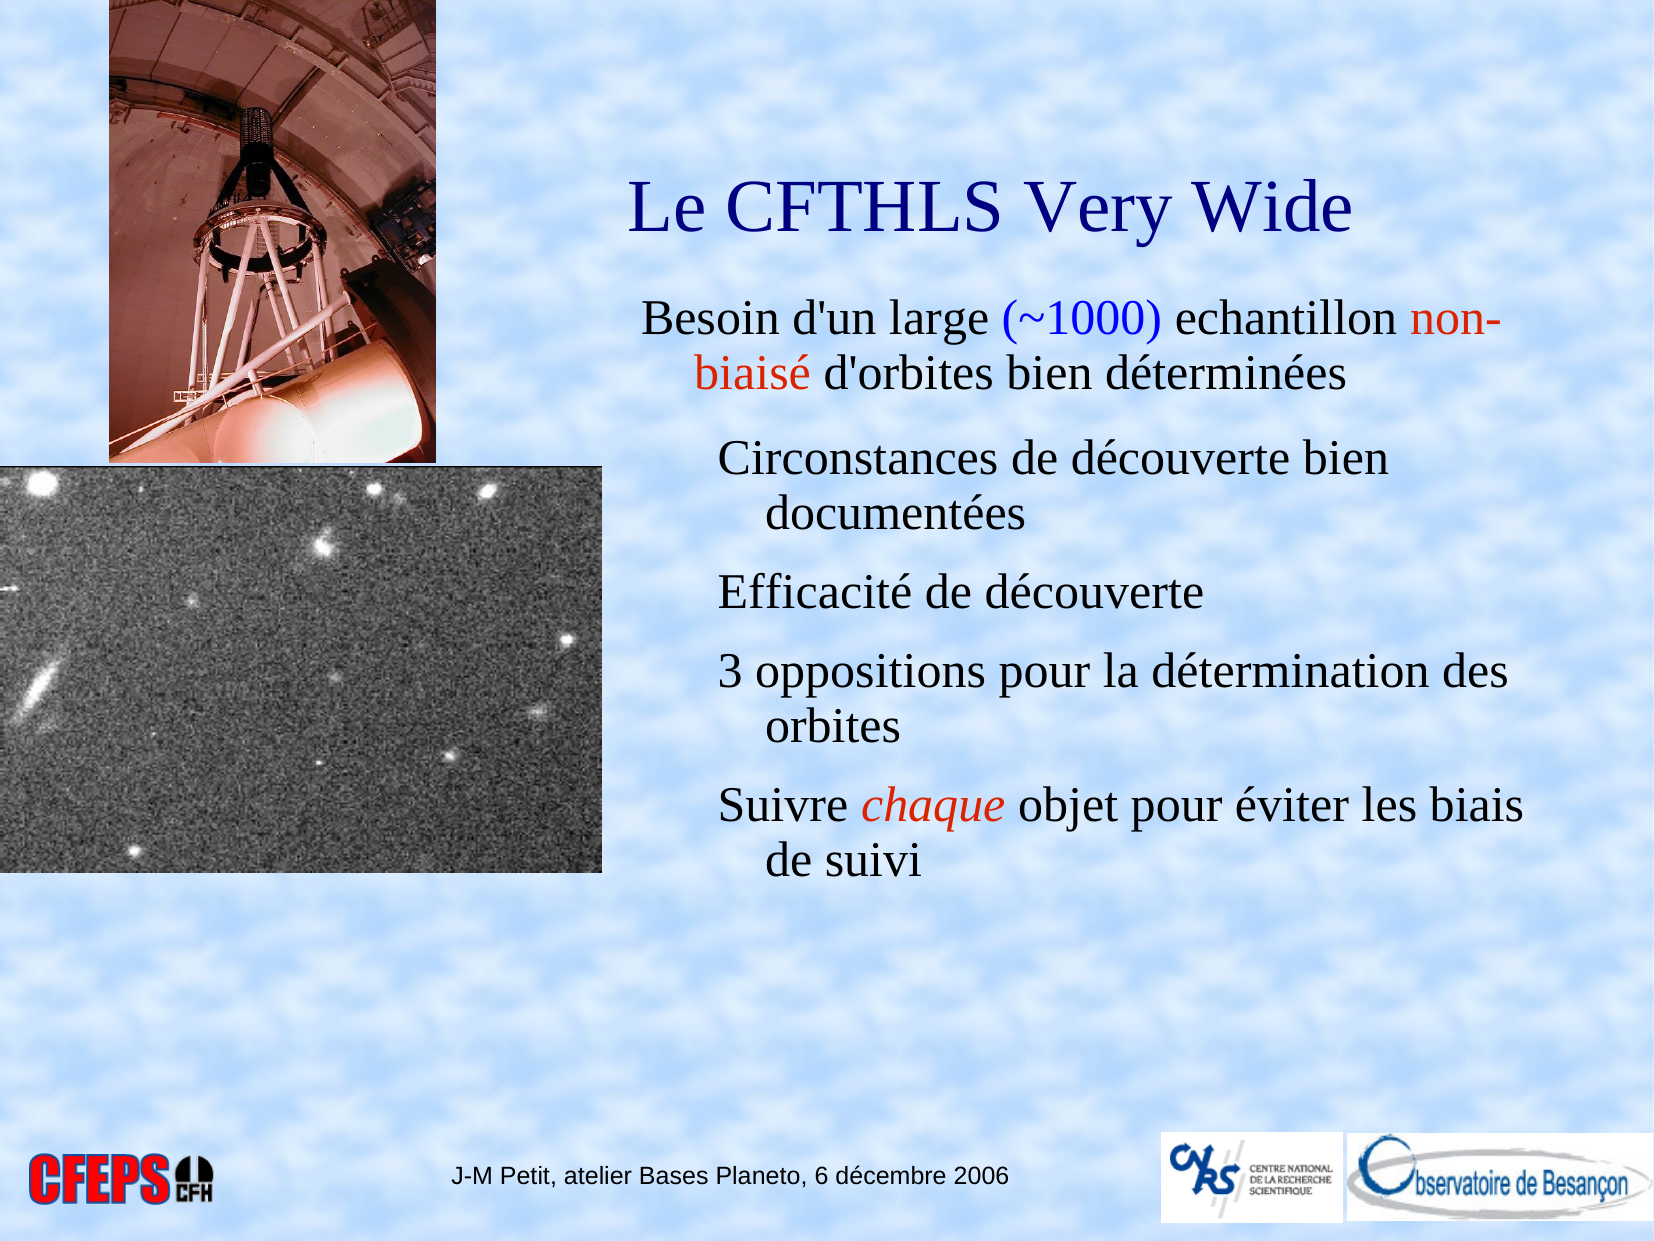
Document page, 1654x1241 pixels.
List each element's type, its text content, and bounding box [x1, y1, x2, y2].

picture [0, 0, 1654, 1241]
list Besoin d'un large (~1000) echantillon non-biaisé d'orbites bien déterminées Circonstances de découverte bien documentées Efficacité de découverte 3 oppositions pour la détermination des orbites Suivre chaque objet pour éviter les biais de suivi [623, 289, 1583, 1056]
title Le CFTHLS Very Wide [449, 102, 1534, 311]
